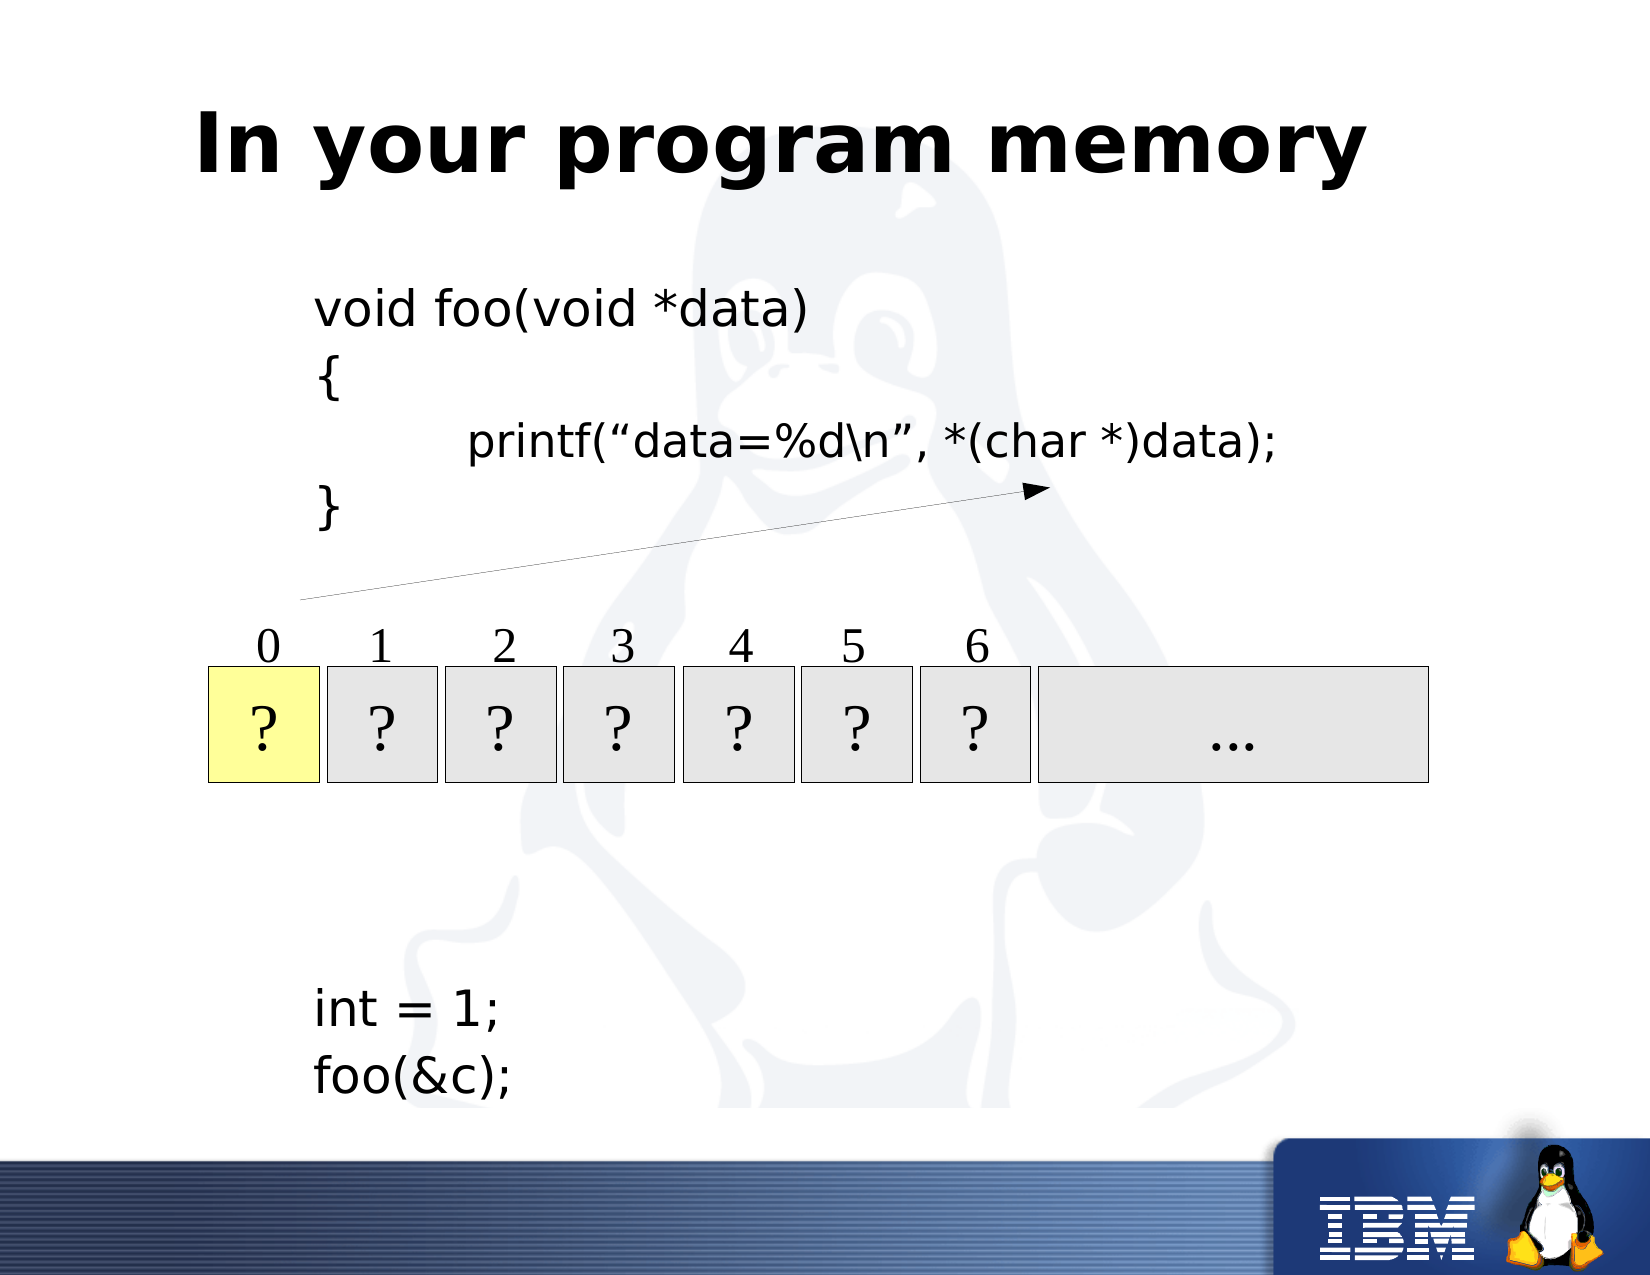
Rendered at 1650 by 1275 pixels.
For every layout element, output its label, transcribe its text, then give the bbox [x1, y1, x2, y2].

title In your program memory [76, 76, 1457, 211]
text_box ? [445, 666, 557, 783]
text_box ? [683, 666, 795, 783]
text_box 2 [492, 613, 518, 666]
text_box 5 [840, 613, 866, 666]
text_box 4 [728, 613, 754, 666]
text_box ? [208, 666, 320, 783]
text_box ? [801, 666, 913, 783]
text_box 1 [368, 613, 394, 666]
text_box 6 [964, 613, 990, 666]
list void foo(void *data) { printf(“data=%d\n”, *(char *)data); } int = 1; foo(&c); [76, 279, 1457, 1171]
text_box ? [563, 666, 675, 783]
text_box ? [920, 666, 1031, 783]
text_box ... [1038, 666, 1429, 783]
text_box 0 [256, 613, 282, 666]
text_box 3 [610, 613, 636, 666]
text_box ? [327, 666, 438, 783]
